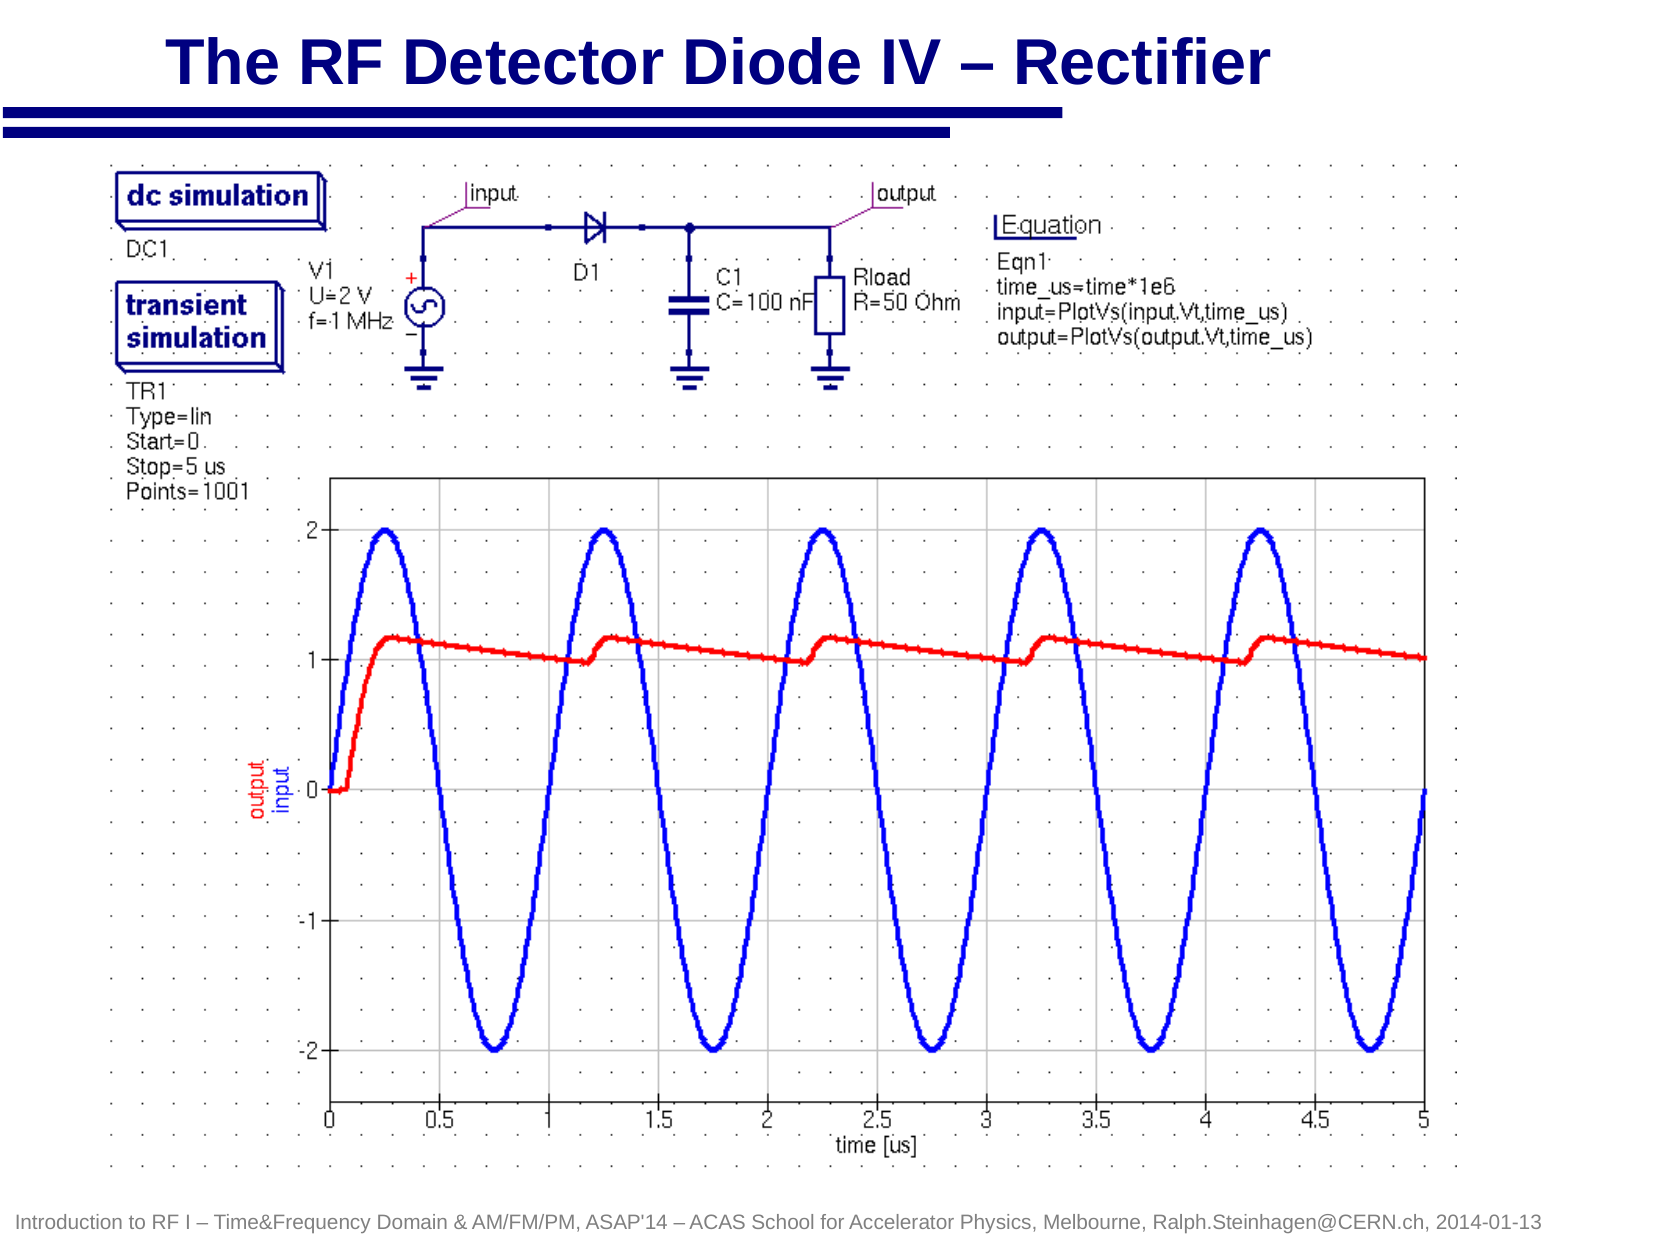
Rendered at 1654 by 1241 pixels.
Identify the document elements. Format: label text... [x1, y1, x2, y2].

picture [106, 162, 1457, 1186]
title The RF Detector Diode IV – Rectifier [165, 0, 1323, 124]
